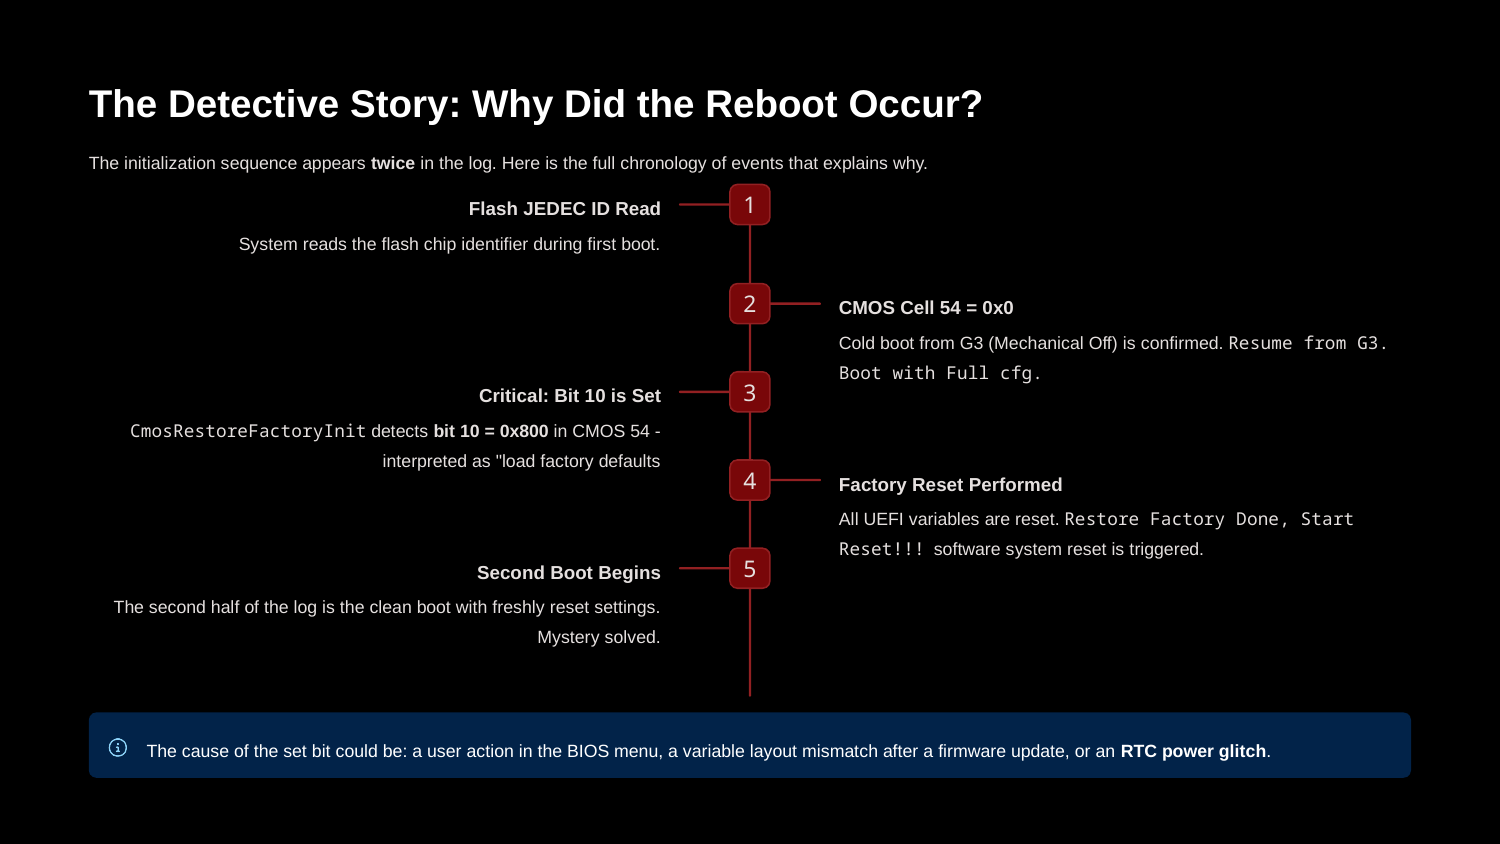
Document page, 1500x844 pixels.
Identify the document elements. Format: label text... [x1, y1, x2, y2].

text_box [88, 712, 1412, 778]
text_box CmosRestoreFactoryInit detects bit 10 = 0x800 in CMOS 54 - interpreted as "load factory defaults [88, 411, 661, 463]
text_box The Detective Story: Why Did the Reboot Occur? [88, 65, 1103, 116]
text_box 2 [738, 288, 762, 319]
text_box 1 [738, 189, 762, 220]
text_box 3 [738, 377, 762, 407]
text_box [678, 184, 821, 697]
text_box The cause of the set bit could be: a user action in the BIOS menu, a variable layout mismatch after a firmware update, or an RTC power glitch. [146, 730, 1394, 757]
text_box Second Boot Begins [463, 554, 662, 579]
picture [106, 738, 129, 757]
text_box Critical: Bit 10 is Set [463, 377, 662, 403]
text_box 4 [738, 465, 762, 495]
text_box All UEFI variables are reset. Restore Factory Done, Start Reset!!! software system reset is triggered. [838, 499, 1411, 551]
text_box The initialization sequence appears twice in the log. Here is the full chronology of events that explains why. [88, 143, 1411, 169]
text_box Cold boot from G3 (Mechanical Off) is confirmed. Resume from G3. Boot with Full cfg. [838, 322, 1411, 376]
text_box System reads the flash chip identifier during first boot. [88, 223, 661, 250]
text_box CMOS Cell 54 = 0x0 [838, 289, 1037, 315]
text_box The second half of the log is the clean boot with freshly reset settings. Mystery solved. [88, 587, 661, 639]
text_box Factory Reset Performed [838, 466, 1202, 492]
text_box Flash JEDEC ID Read [463, 190, 662, 216]
text_box 5 [738, 553, 762, 583]
